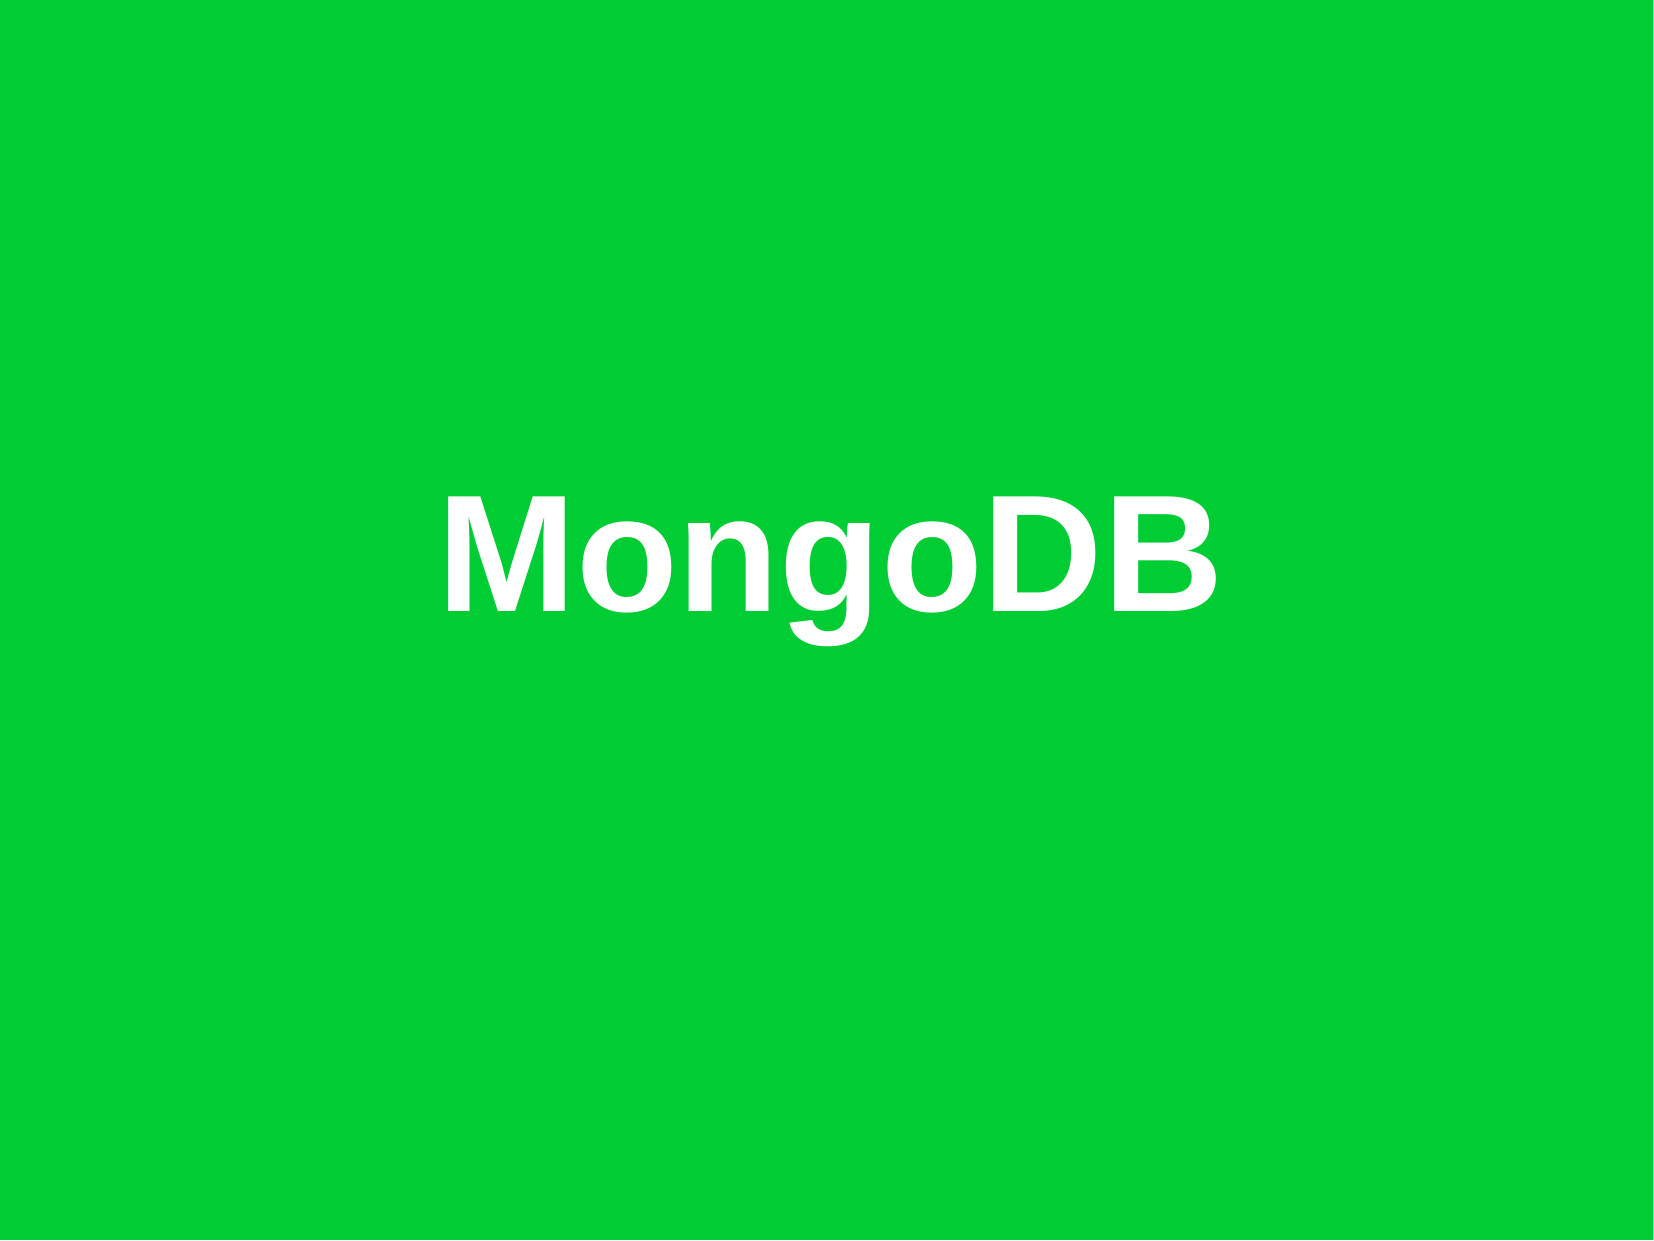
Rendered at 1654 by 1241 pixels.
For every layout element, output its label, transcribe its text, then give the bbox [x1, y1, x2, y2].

title MongoDB [86, 450, 1576, 658]
